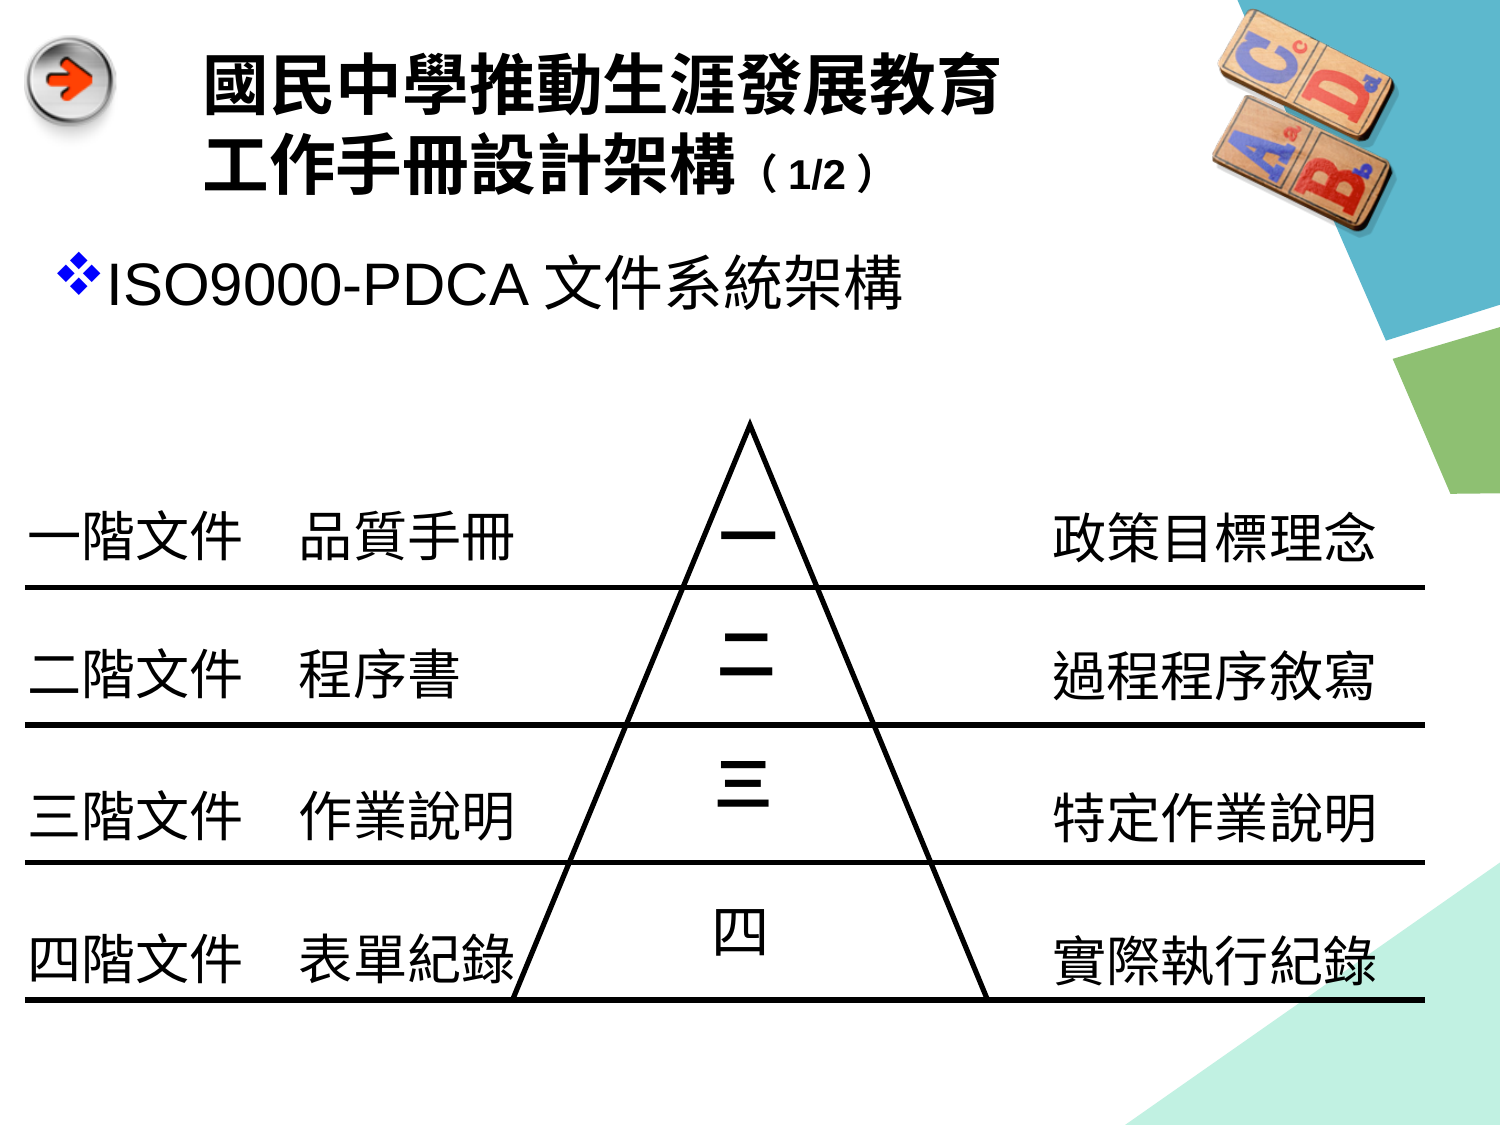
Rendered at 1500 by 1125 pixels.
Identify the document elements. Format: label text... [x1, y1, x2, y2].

text_box 四 [696, 887, 810, 973]
text_box 一 [704, 492, 818, 578]
text_box [570, 728, 930, 860]
text_box 特定作業說明 [1037, 777, 1500, 858]
picture [24, 35, 118, 150]
text_box 三 [699, 739, 813, 826]
title 國民中學推動生涯發展教育 工作手冊設計架構（1/2） [187, 32, 1238, 213]
picture [1212, 8, 1399, 237]
text_box 政策目標理念 [1037, 496, 1500, 578]
text_box 四階文件 表單紀錄 [12, 917, 563, 999]
text_box [683, 536, 817, 585]
text_box 三階文件 作業說明 [12, 774, 563, 856]
list ISO9000-PDCA文件系統架構 [37, 237, 1425, 325]
text_box 二 [703, 609, 816, 695]
text_box 實際執行紀錄 [1037, 919, 1500, 1001]
text_box 一階文件 品質手冊 [12, 494, 563, 576]
text_box [722, 425, 778, 492]
text_box [546, 865, 987, 997]
text_box [627, 590, 873, 722]
text_box 二階文件 程序書 [12, 632, 563, 713]
text_box 過程程序敘寫 [1037, 634, 1500, 715]
